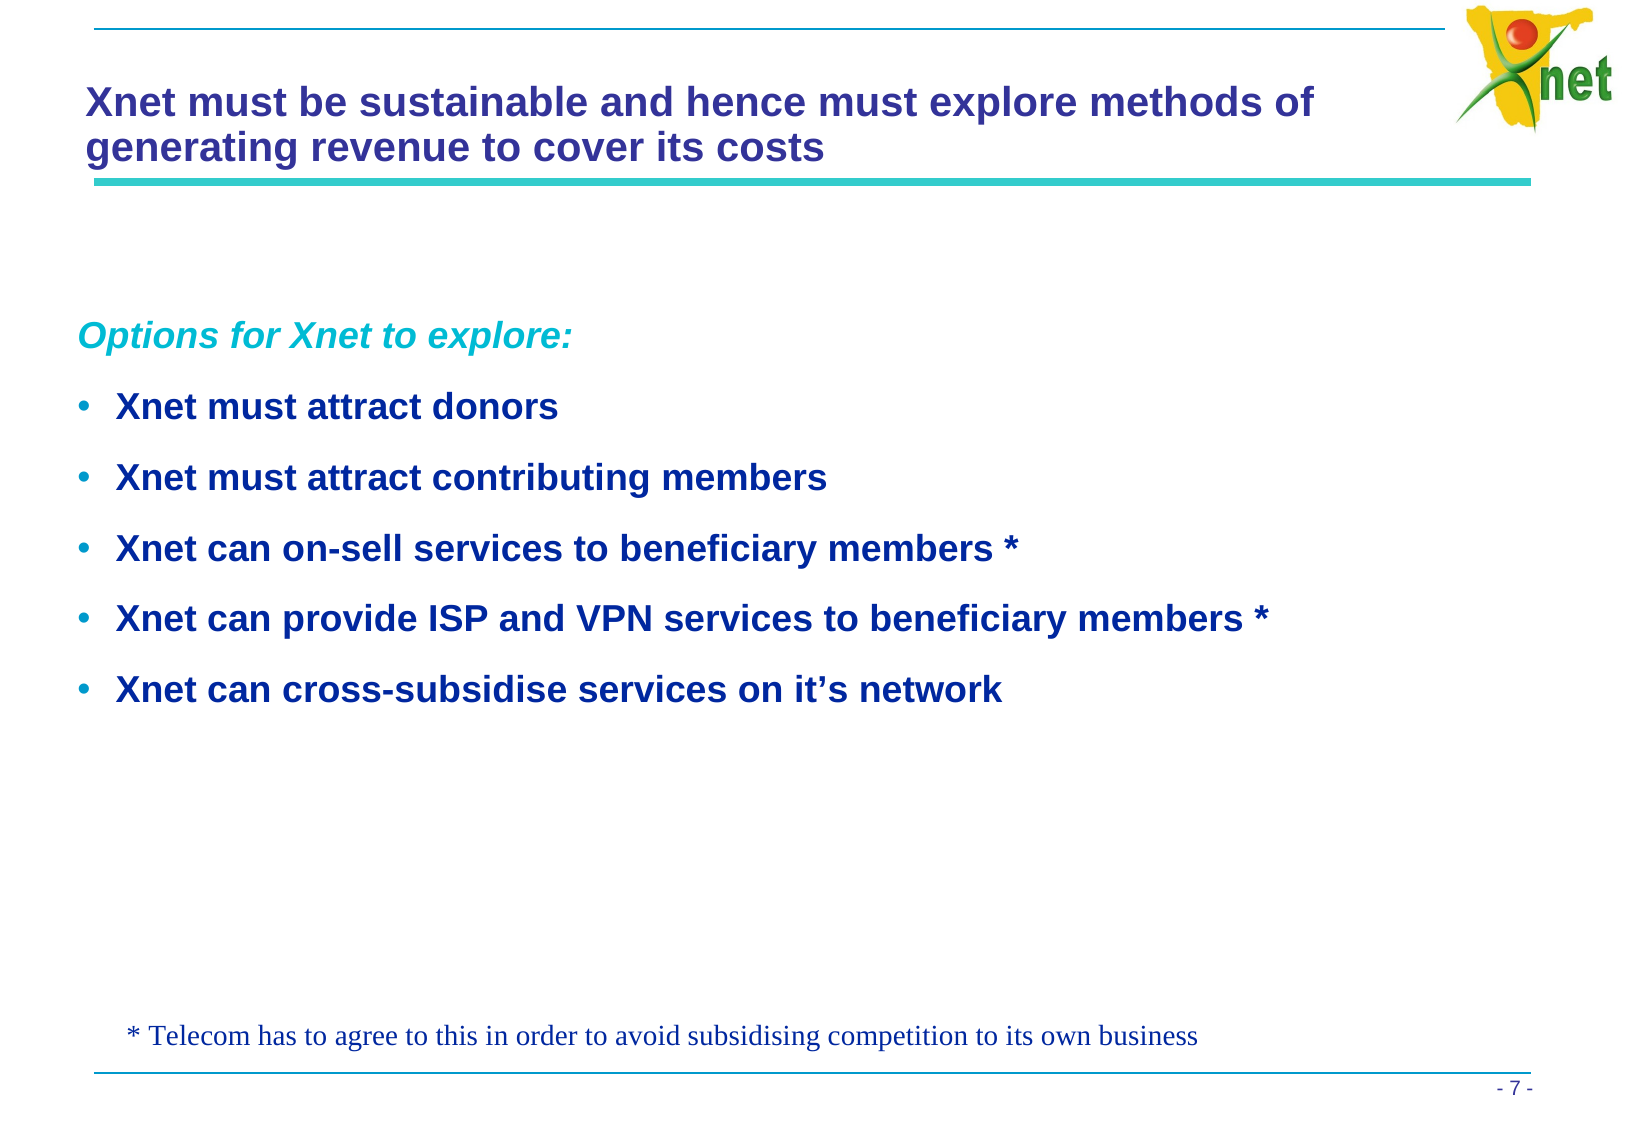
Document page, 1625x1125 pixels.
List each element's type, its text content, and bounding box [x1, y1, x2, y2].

title Xnet must be sustainable and hence must explore methods of generating revenue to cover its costs [74, 74, 1519, 175]
list Options for Xnet to explore: Xnet must attract donors Xnet must attract contributing members Xnet can on-sell services to beneficiary members * Xnet can provide ISP and VPN services to beneficiary members * Xnet can cross-subsidise services on it’s network [62, 312, 1508, 727]
picture [1445, 0, 1625, 139]
text_box * Telecom has to agree to this in order to avoid subsidising competition to its own business [111, 1012, 1215, 1060]
